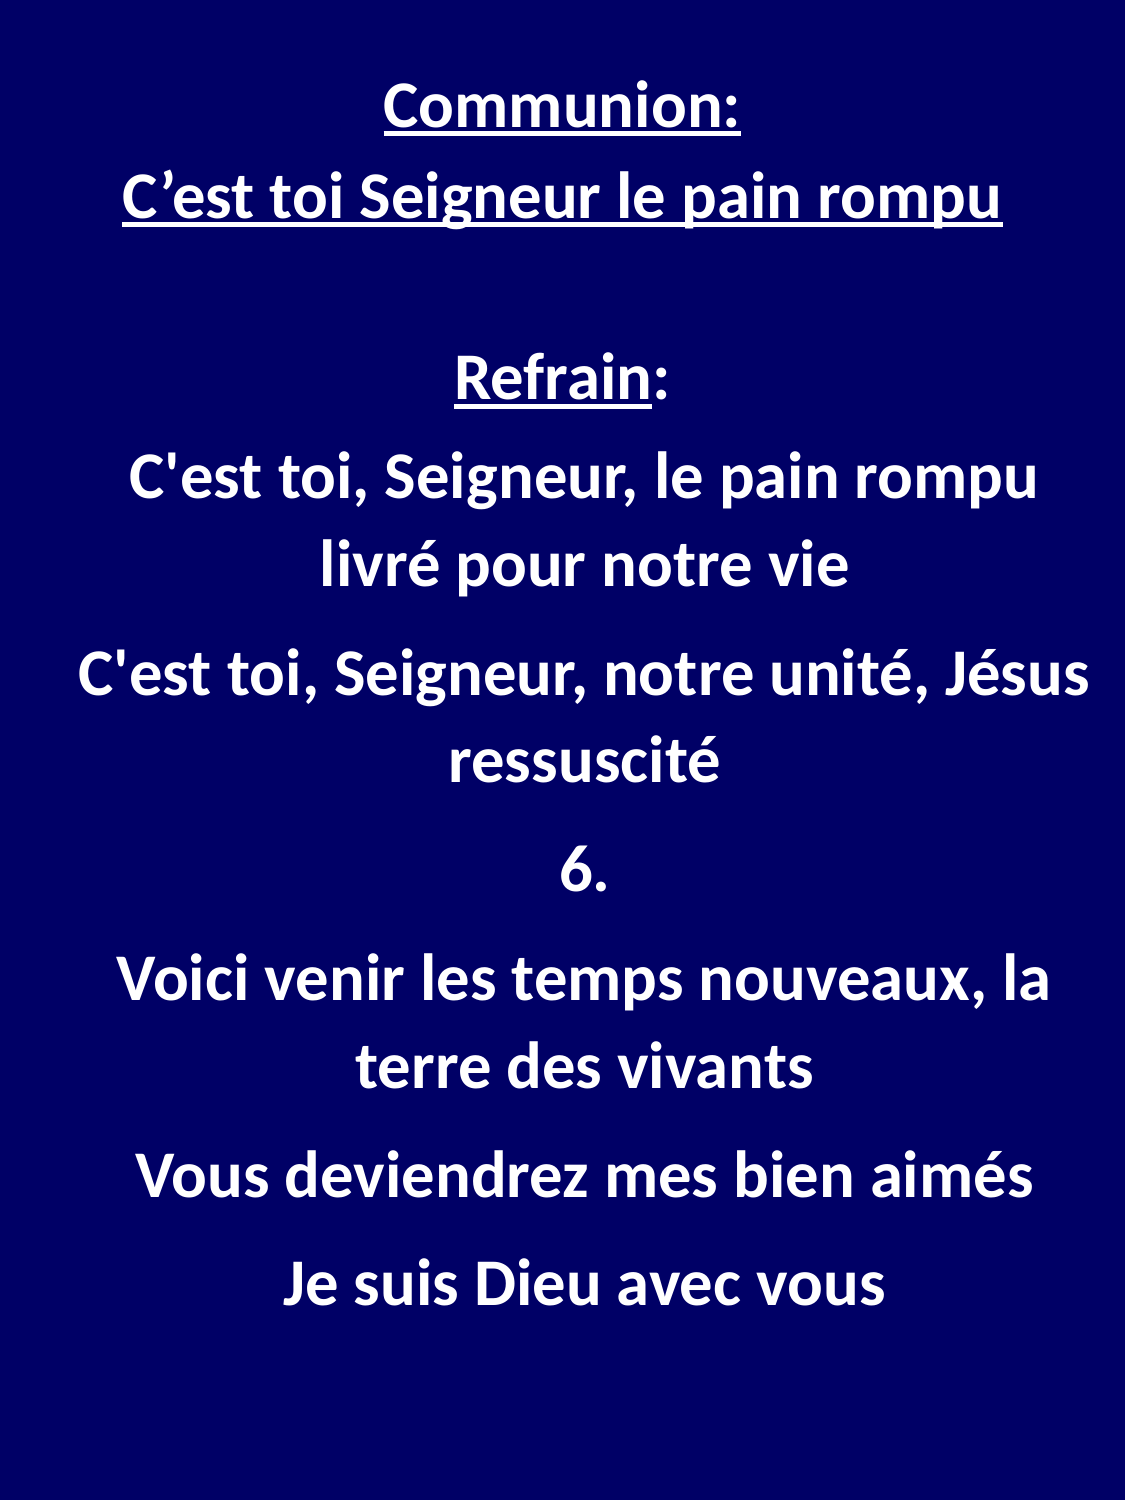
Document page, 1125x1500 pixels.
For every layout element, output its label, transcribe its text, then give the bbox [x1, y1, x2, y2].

text_box Communion: C’est toi Seigneur le pain rompu Refrain: C'est toi, Seigneur, le pain rompu livré pour notre vie C'est toi, Seigneur, notre unité, Jésus ressuscité 6. Voici venir les temps nouveaux, la terre des vivants Vous deviendrez mes bien aimés Je suis Dieu avec vous [13, 44, 1112, 1471]
